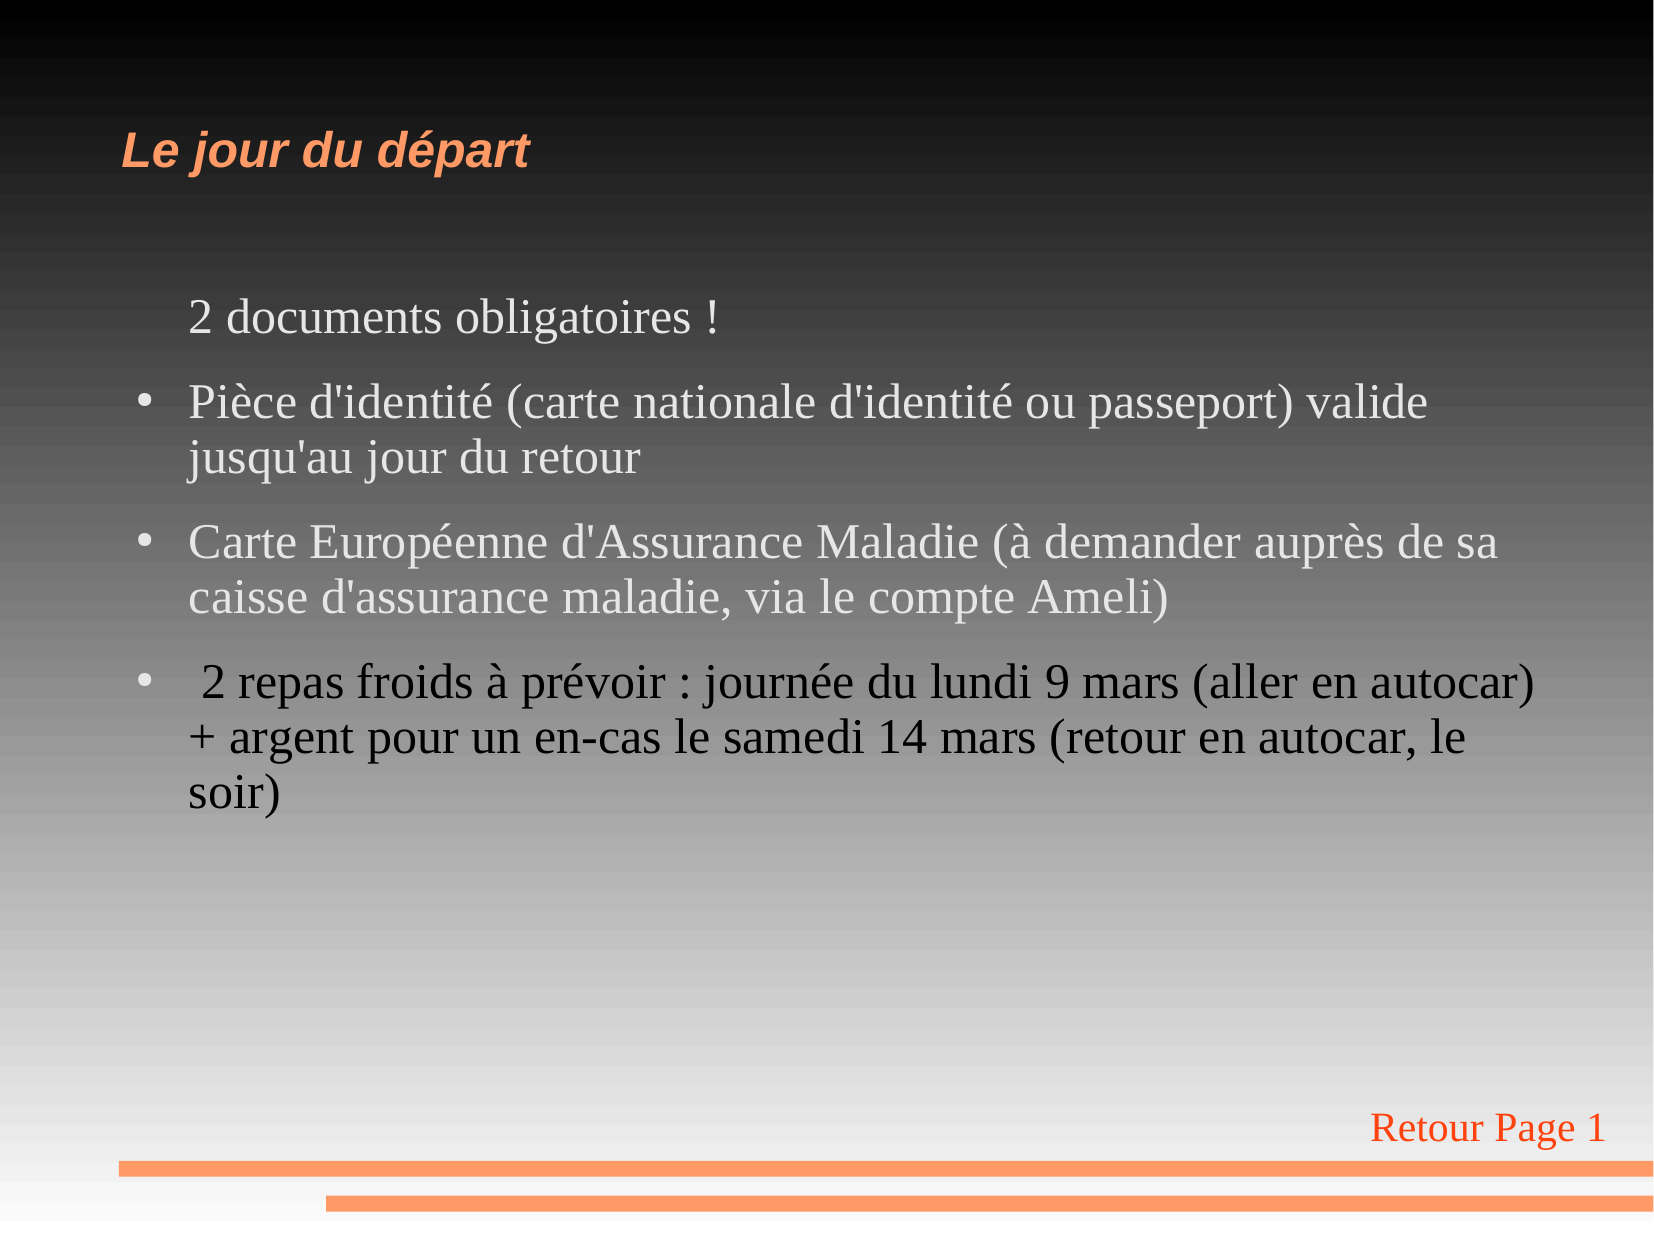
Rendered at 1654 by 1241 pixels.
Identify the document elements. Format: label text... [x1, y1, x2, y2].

text_box Retour Page 1 [1299, 1104, 1637, 1152]
list 2 documents obligatoires ! Pièce d'identité (carte nationale d'identité ou passeport) valide jusqu'au jour du retour Carte Européenne d'Assurance Maladie (à demander auprès de sa caisse d'assurance maladie, via le compte Ameli) 2 repas froids à prévoir : journée du lundi 9 mars (aller en autocar) + argent pour un en-cas le samedi 14 mars (retour en autocar, le soir) [118, 288, 1558, 1093]
title Le jour du départ [121, 46, 1534, 254]
